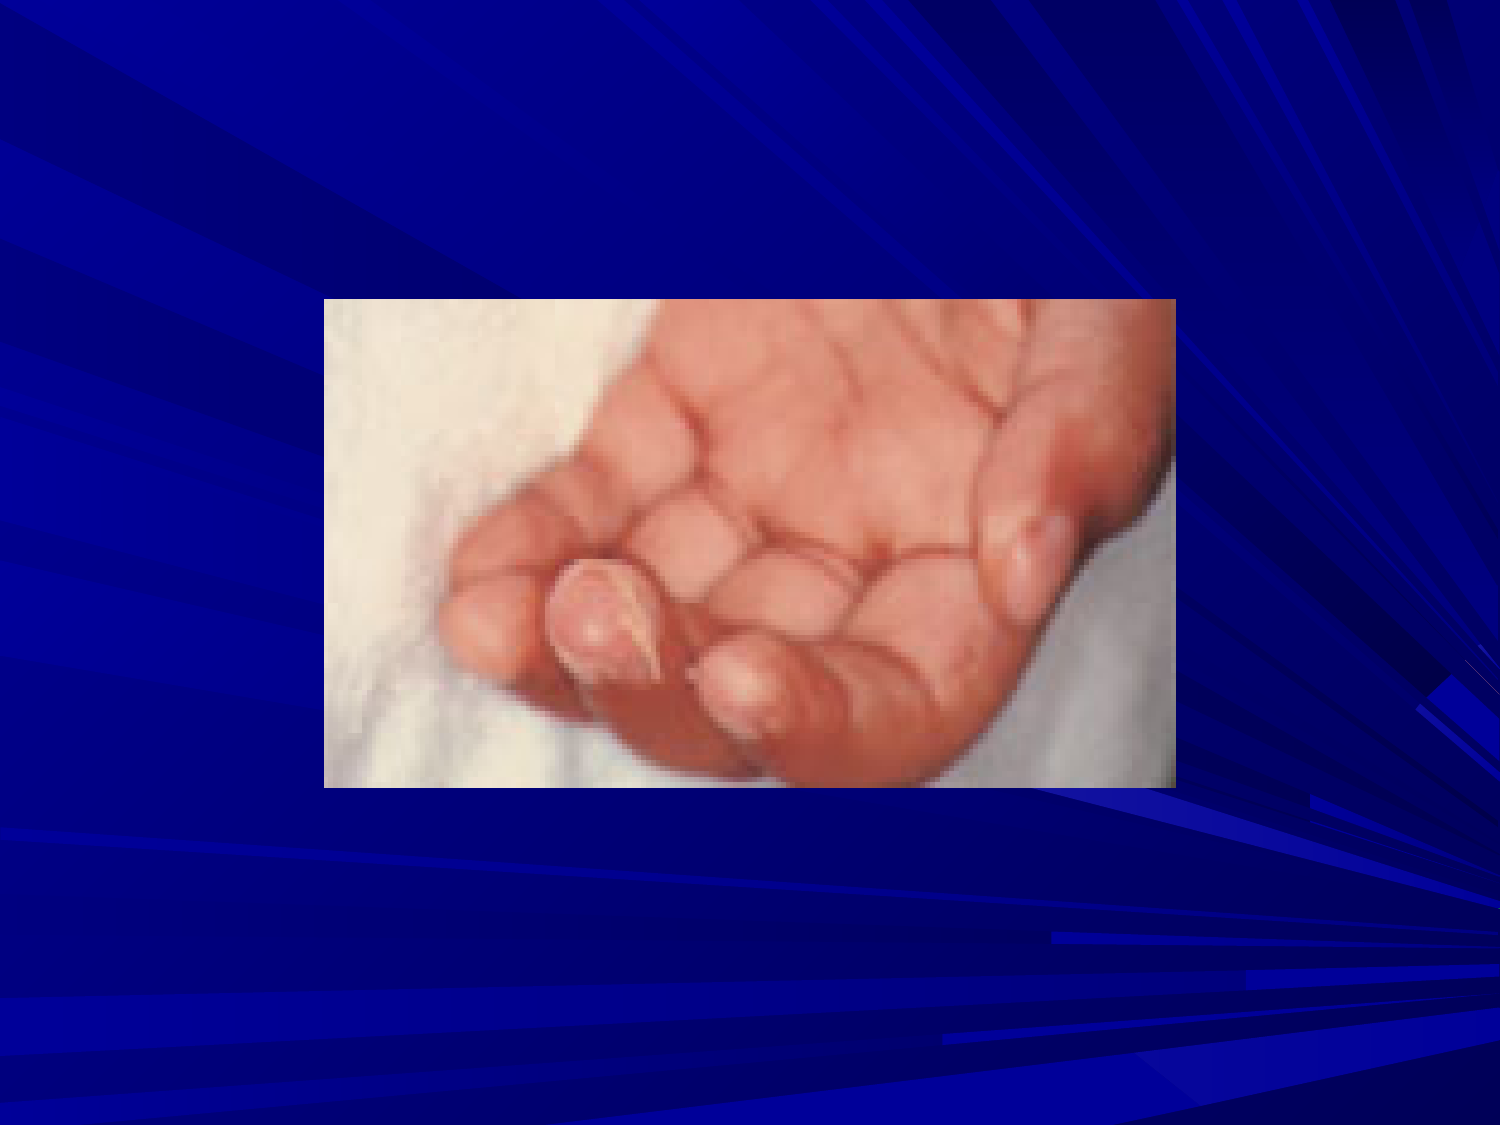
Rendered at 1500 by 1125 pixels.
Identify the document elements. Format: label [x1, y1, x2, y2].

picture [324, 299, 1176, 788]
